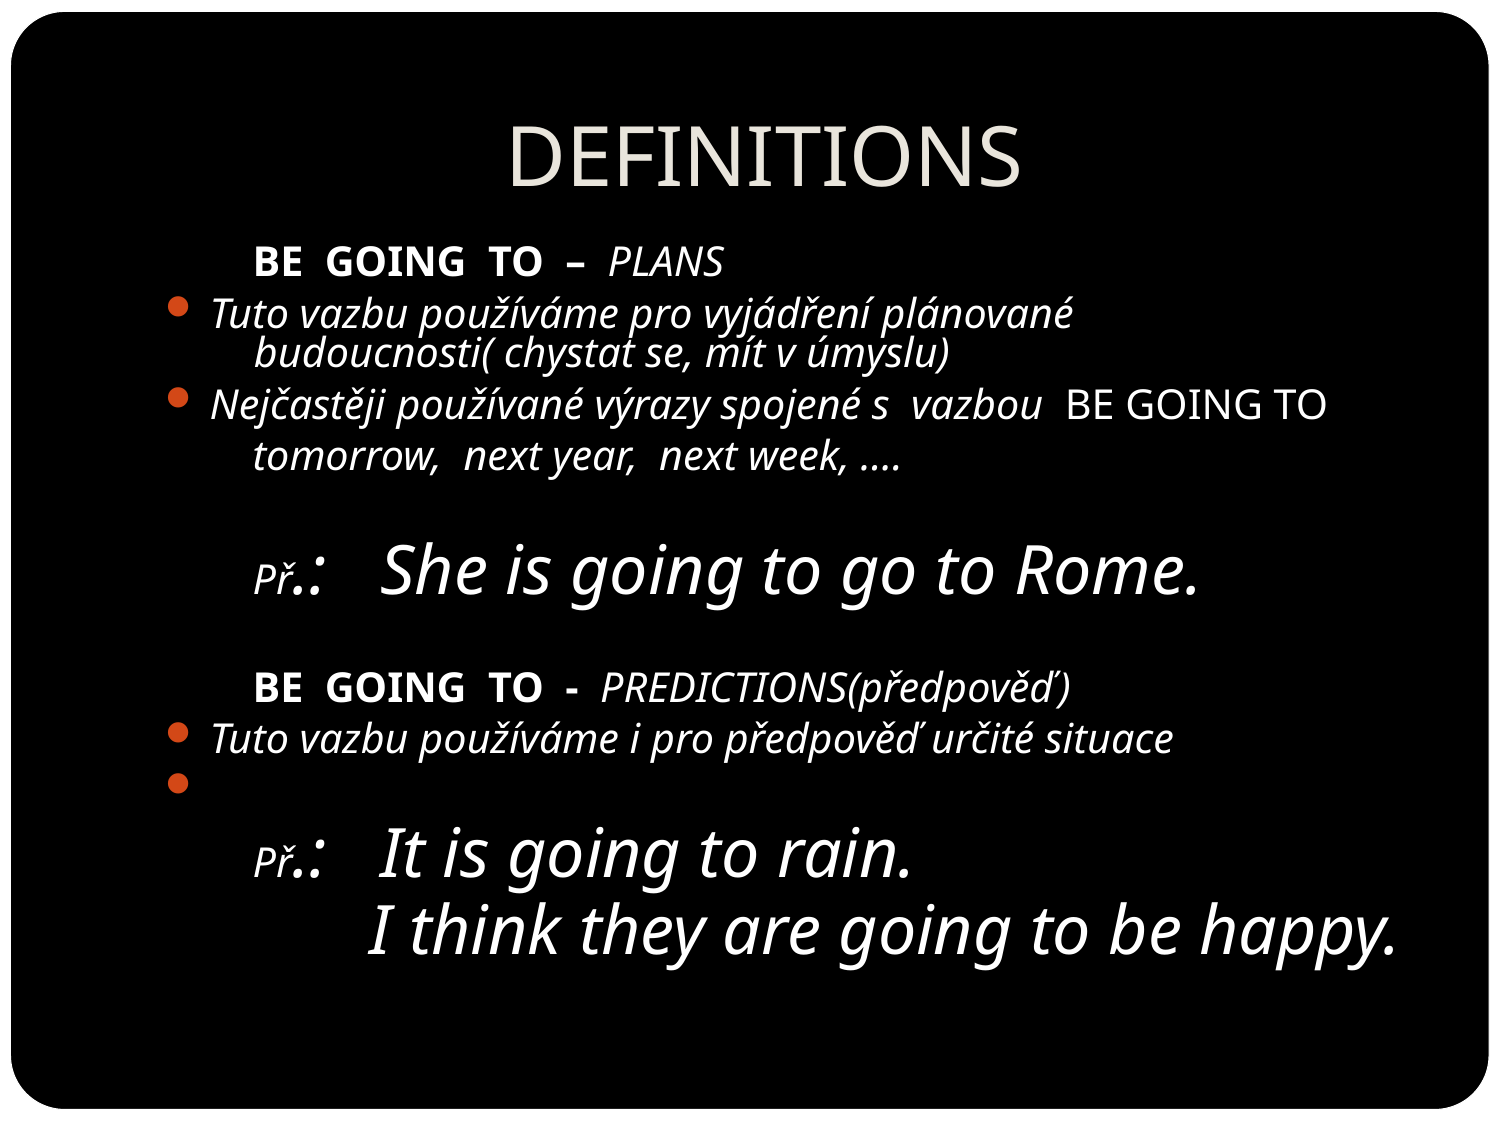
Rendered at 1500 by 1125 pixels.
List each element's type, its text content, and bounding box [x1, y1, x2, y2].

title DEFINITIONS [29, 30, 1500, 219]
list BE GOING TO – PLANS Tuto vazbu používáme pro vyjádření plánované budoucnosti( chystat se, mít v úmyslu) Nejčastěji používané výrazy spojené s vazbou BE GOING TO tomorrow, next year, next week, …. Př.: She is going to go to Rome. BE GOING TO - PREDICTIONS(předpověď) Tuto vazbu používáme i pro předpověď určité situace Př.: It is going to rain. I think they are going to be happy. [150, 237, 1426, 988]
